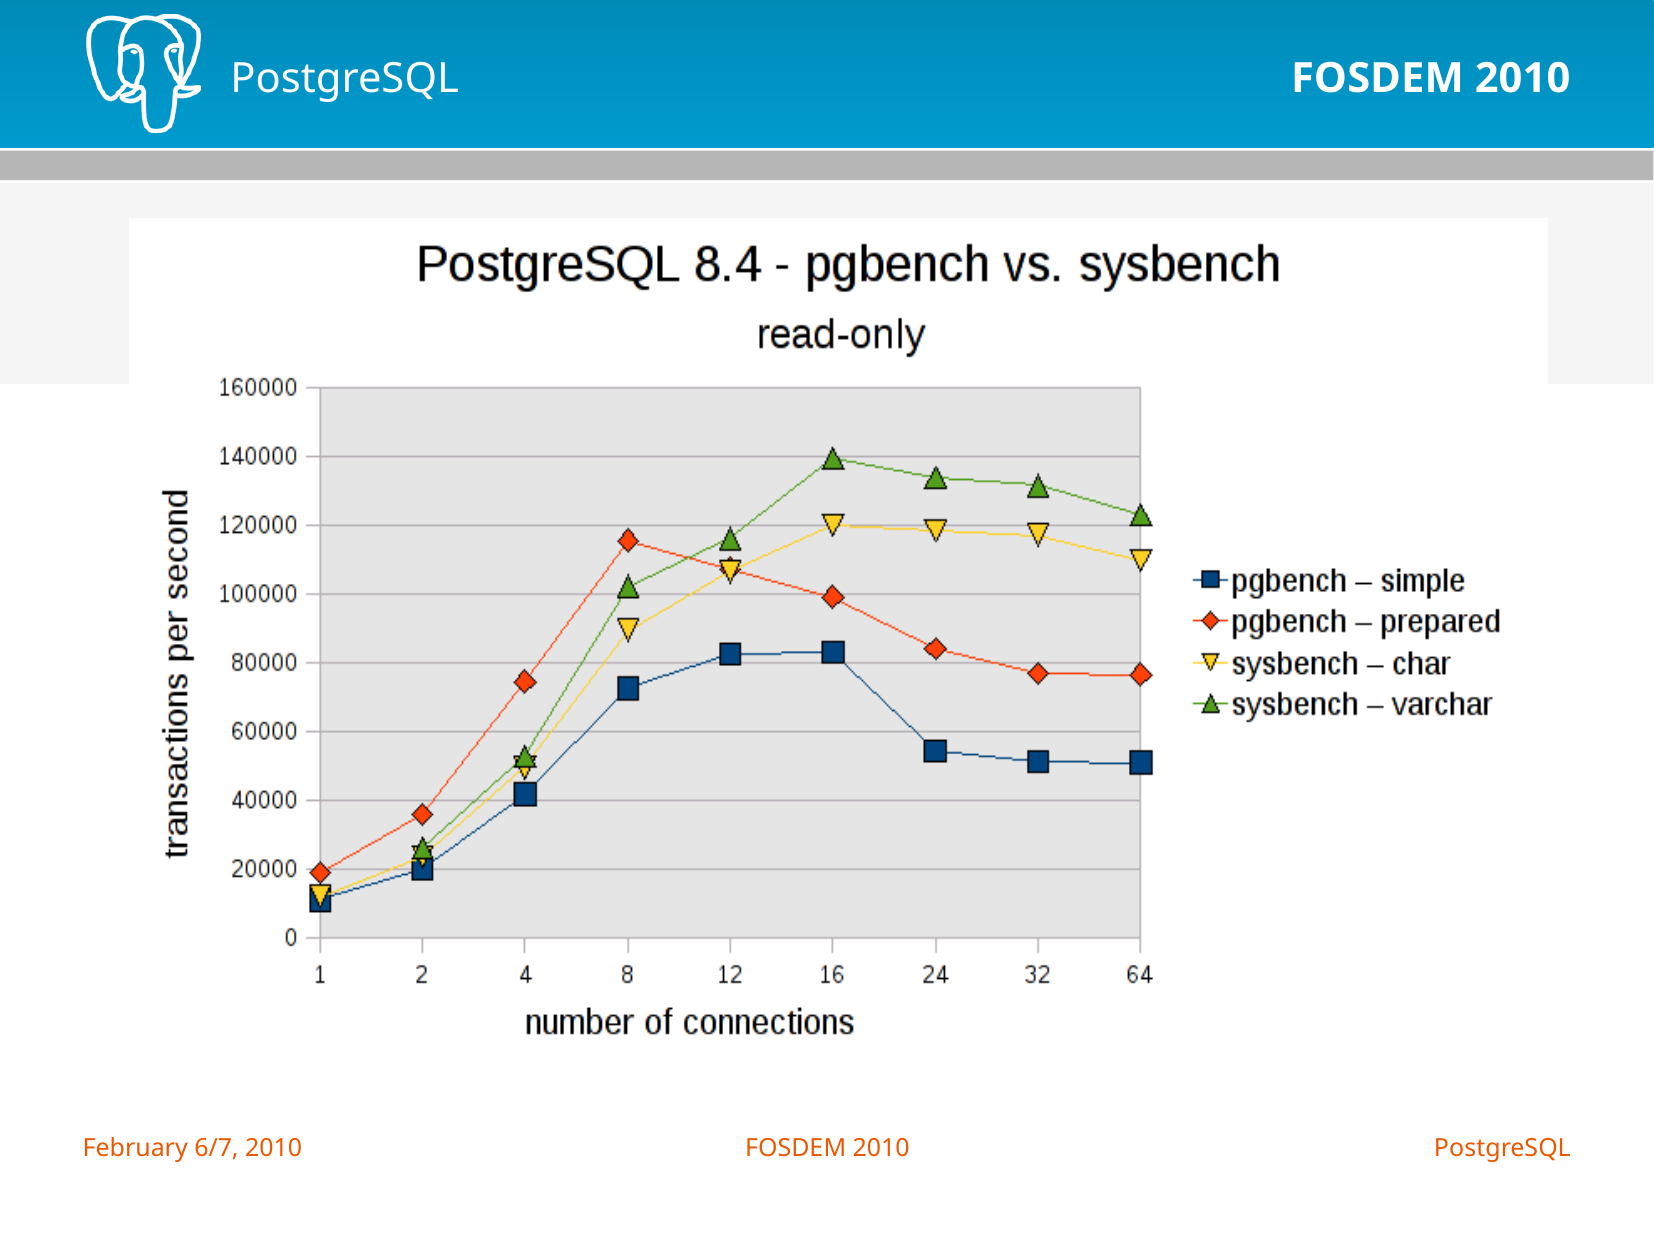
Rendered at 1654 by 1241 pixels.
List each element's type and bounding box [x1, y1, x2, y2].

picture [87, 15, 200, 132]
picture [129, 218, 1548, 1075]
